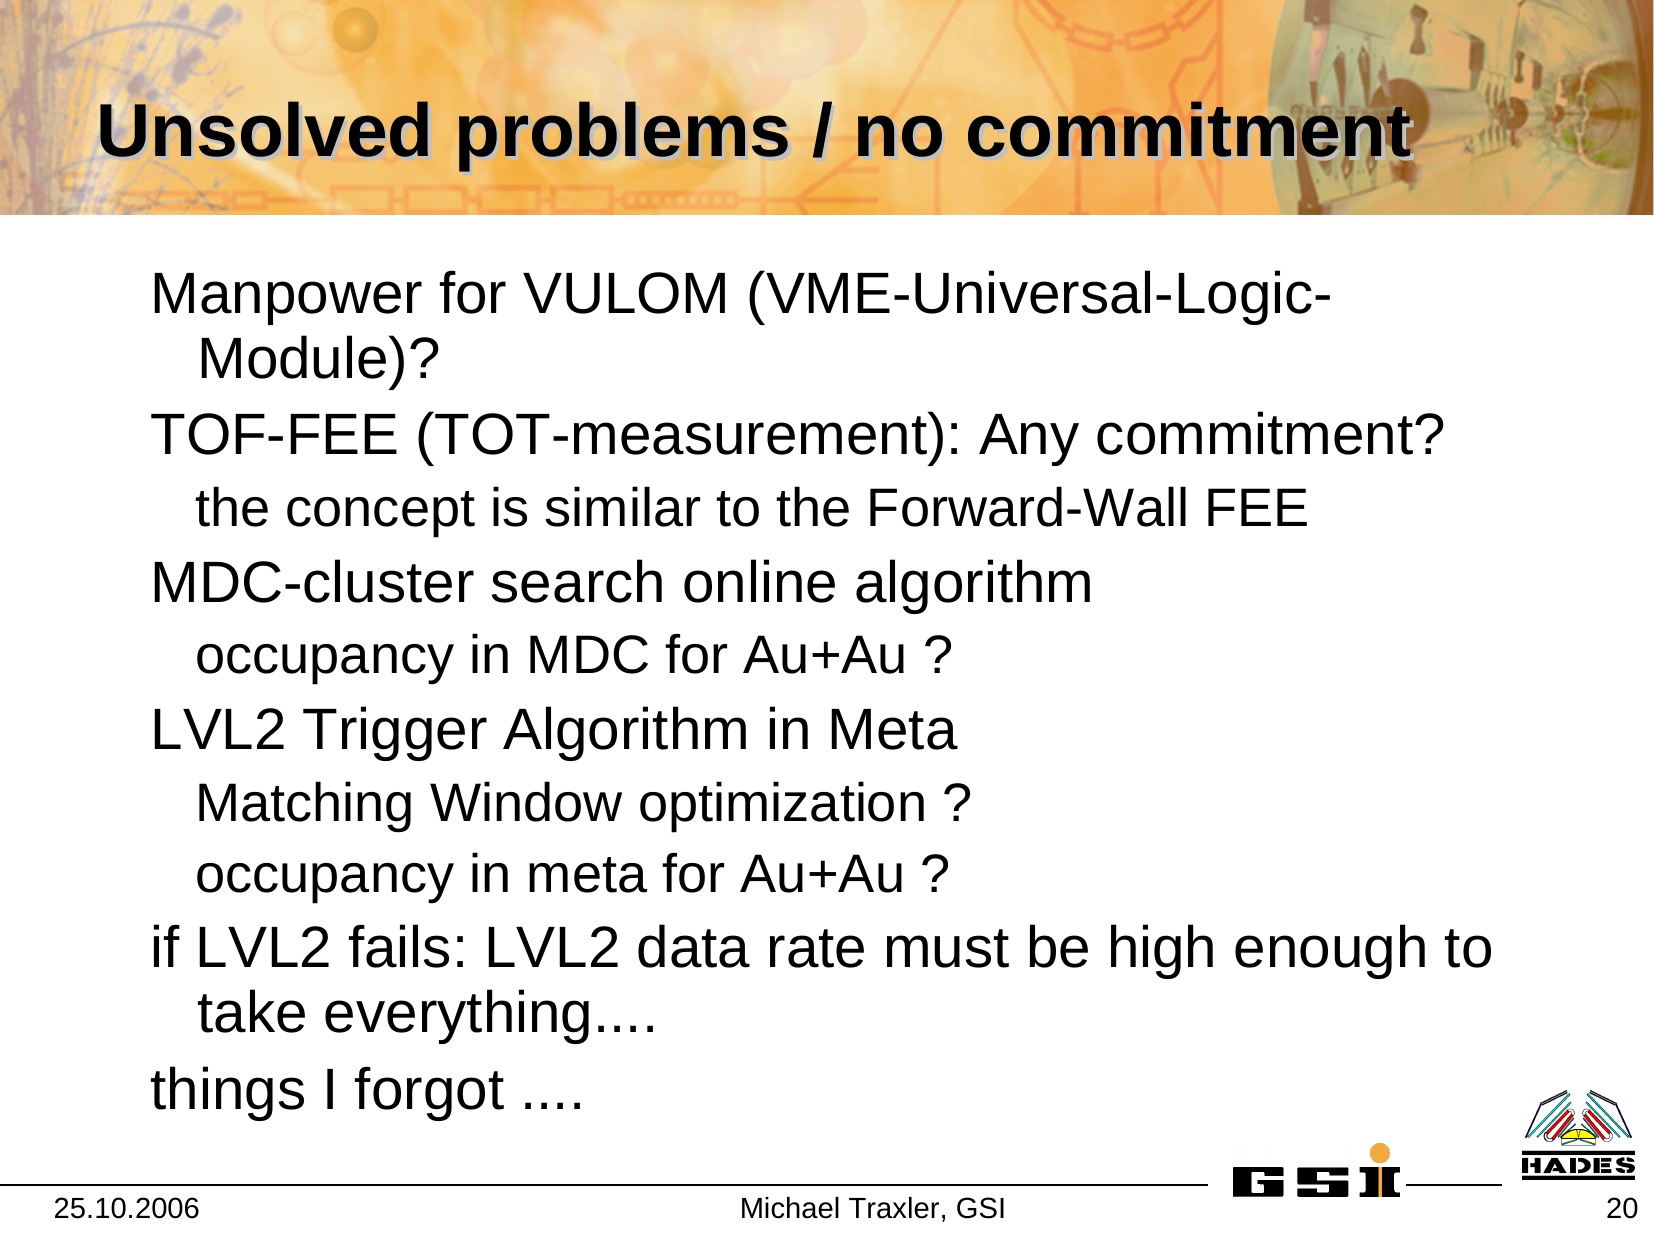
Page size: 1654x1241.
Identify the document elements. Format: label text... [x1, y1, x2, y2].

title Unsolved problems / no commitment [96, 34, 1502, 227]
picture [1233, 1143, 1400, 1197]
list Manpower for VULOM (VME-Universal-Logic-Module)? TOF-FEE (TOT-measurement): Any commitment? the concept is similar to the Forward-Wall FEE MDC-cluster search online algorithm occupancy in MDC for Au+Au ? LVL2 Trigger Algorithm in Meta Matching Window optimization ? occupancy in meta for Au+Au ? if LVL2 fails: LVL2 data rate must be high enough to take everything.... things I forgot .... [75, 260, 1564, 1122]
picture [1522, 1090, 1635, 1180]
picture [0, 0, 1654, 215]
